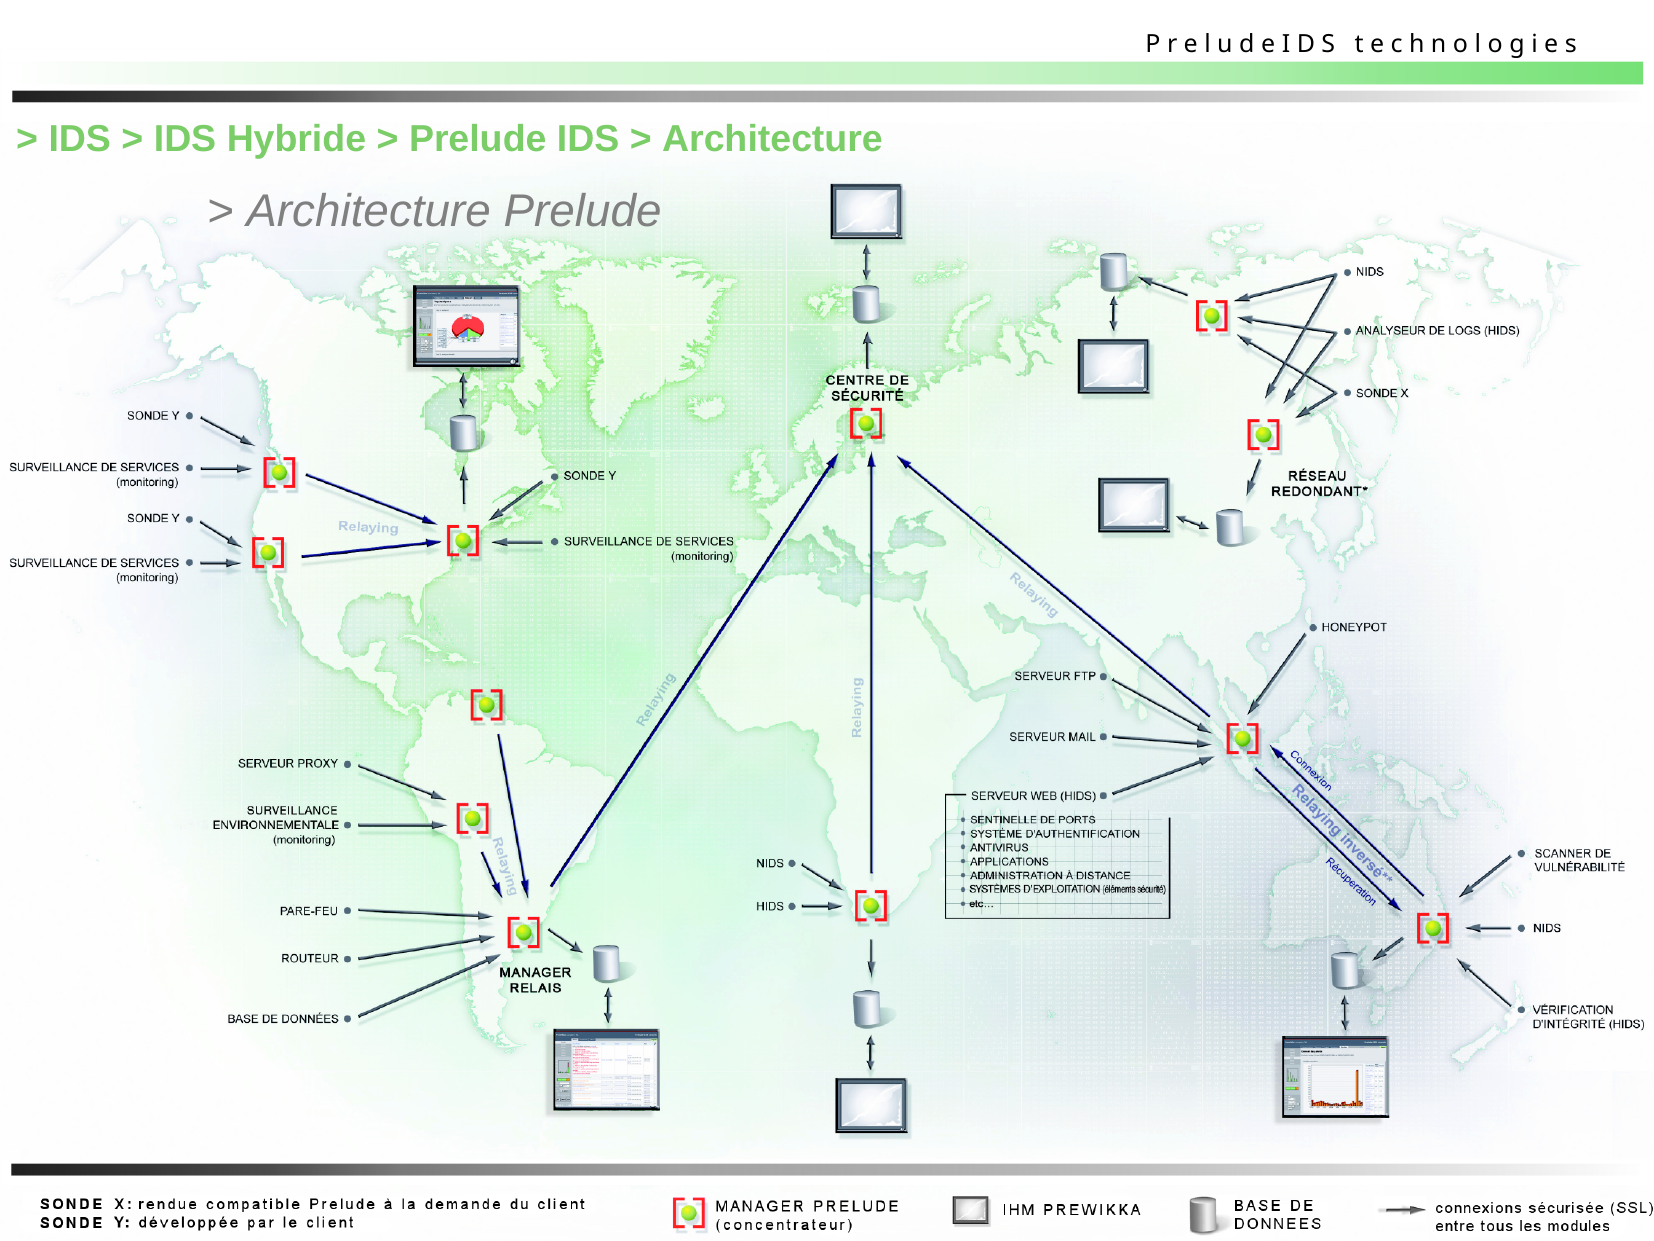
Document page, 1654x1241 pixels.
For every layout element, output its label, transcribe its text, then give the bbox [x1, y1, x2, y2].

text_box > IDS > IDS Hybride > Prelude IDS > Architecture [16, 117, 884, 166]
picture [0, 48, 1654, 1241]
text_box > Architecture Prelude [206, 185, 1165, 244]
text_box P r e l u d e I D S t e c h n o l o g i e s [1145, 25, 1640, 55]
